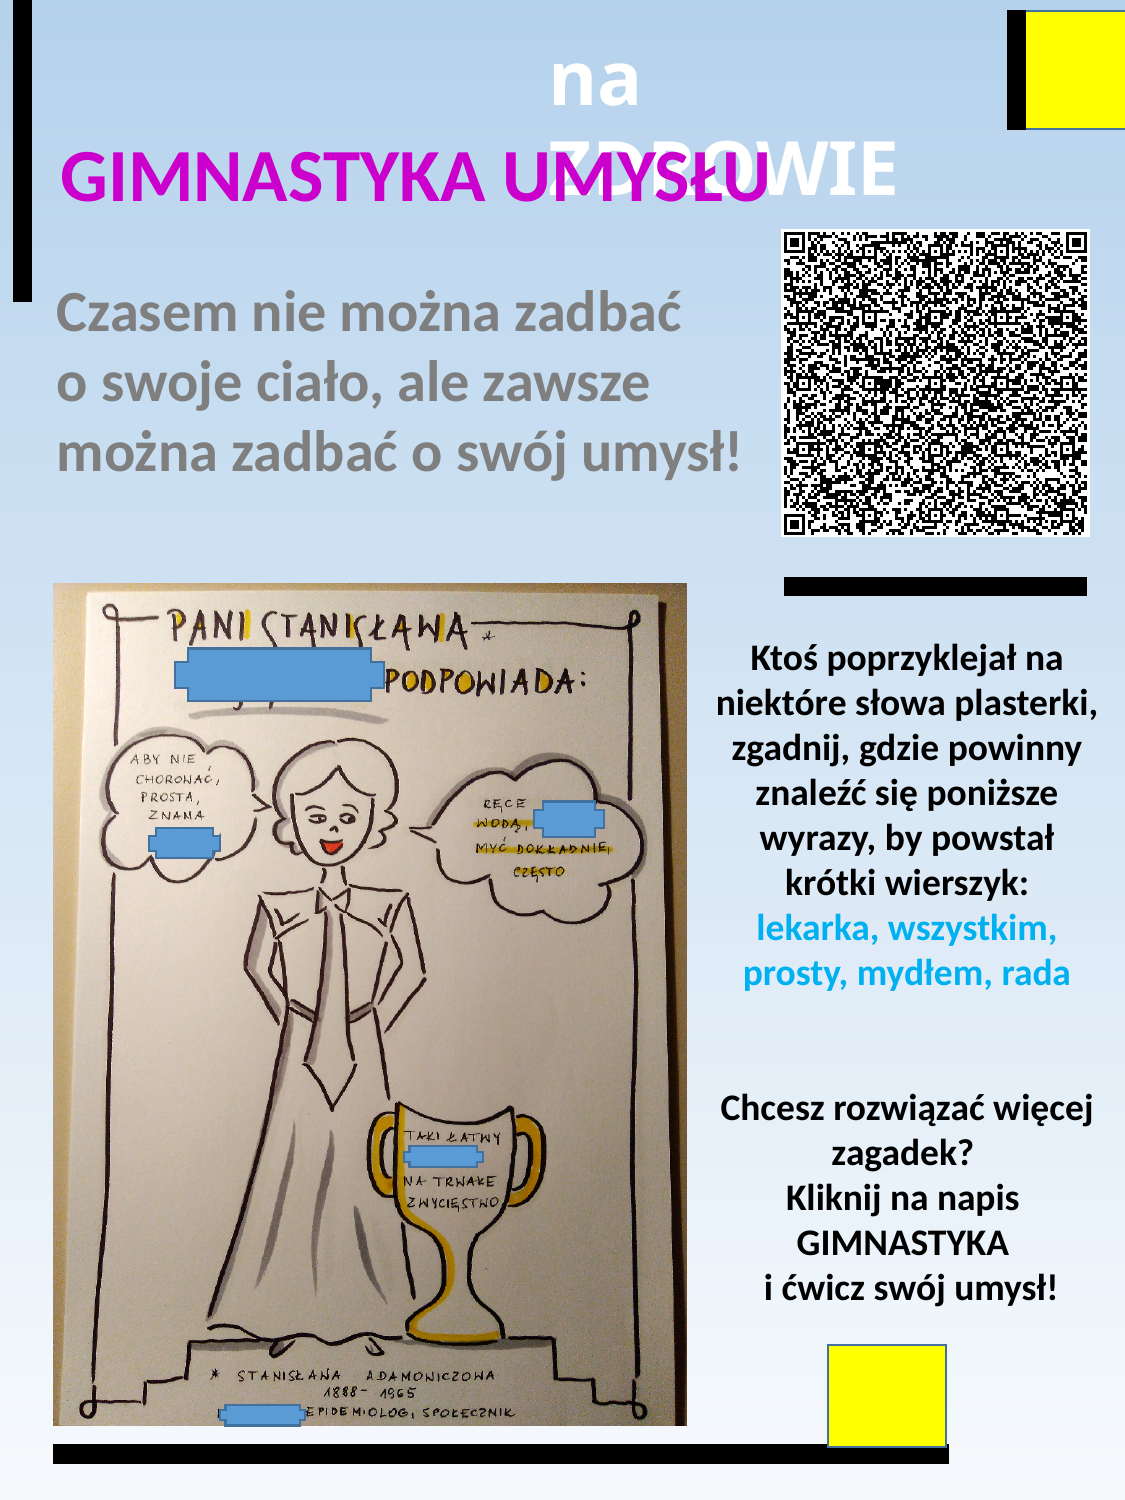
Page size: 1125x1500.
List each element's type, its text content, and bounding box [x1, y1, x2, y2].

text_box [174, 648, 385, 702]
picture [53, 583, 687, 1426]
text_box [14, 0, 31, 301]
text_box [54, 1345, 948, 1463]
text_box Czasem nie można zadbać o swoje ciało, ale zawsze można zadbać o swój umysł! [14, 265, 781, 493]
text_box [533, 801, 605, 837]
text_box [1008, 11, 1125, 129]
text_box [785, 578, 1086, 595]
text_box [404, 1146, 483, 1168]
text_box Ktoś poprzyklejał na niektóre słowa plasterki, zgadnij, gdzie powinny znaleźć się poniższe wyrazy, by powstał krótki wierszyk: lekarka, wszystkim, prosty, mydłem, rada [700, 625, 1114, 1005]
text_box GIMNASTYKA UMYSŁU [45, 118, 907, 225]
picture [781, 229, 1090, 537]
text_box [148, 828, 221, 859]
text_box Chcesz rozwiązać więcej zagadek? Kliknij na napis GIMNASTYKA i ćwicz swój umysł! [667, 1075, 1125, 1319]
text_box [220, 1405, 306, 1426]
text_box na ZDROWIE [533, 22, 1017, 129]
